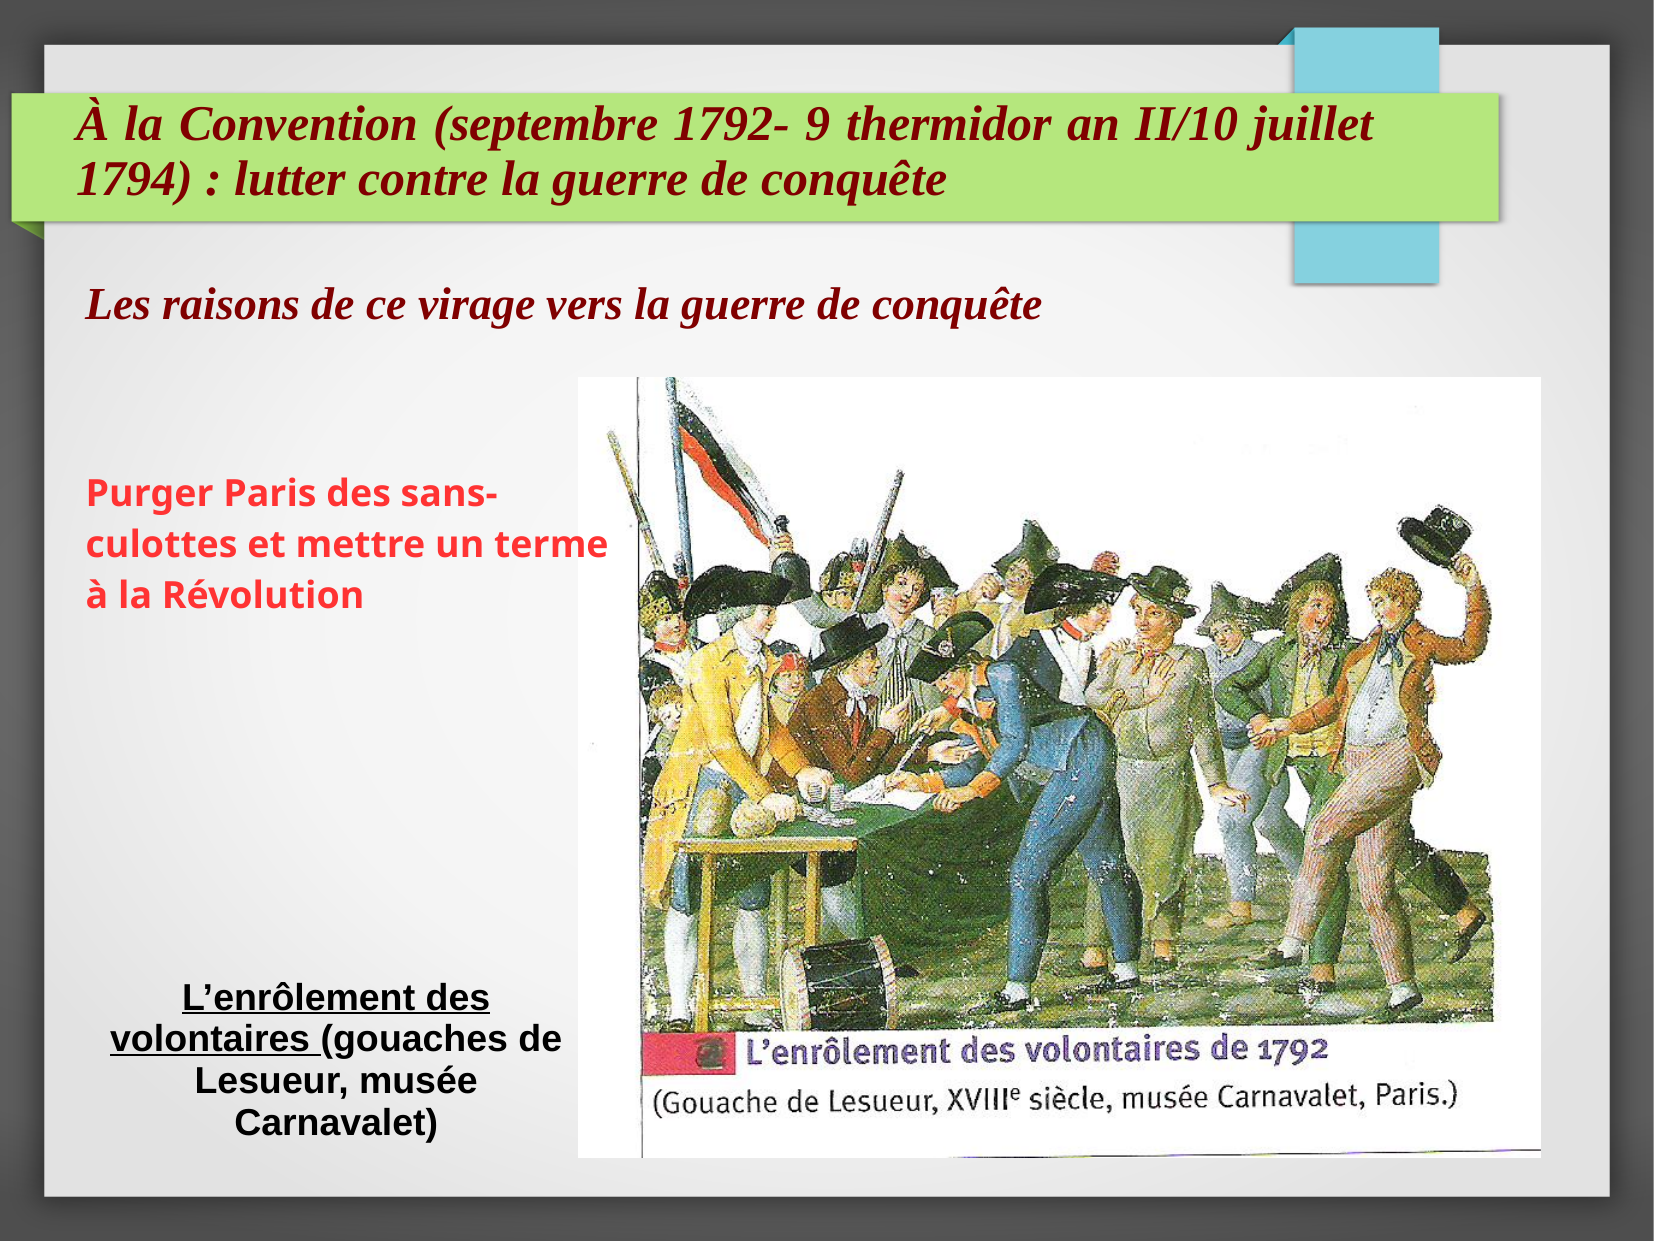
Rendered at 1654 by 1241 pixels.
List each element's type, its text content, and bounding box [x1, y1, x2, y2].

text_box Les raisons de ce virage vers la guerre de conquête [70, 271, 1146, 338]
title À la Convention (septembre 1792- 9 thermidor an II/10 juillet 1794) : lutter contre la guerre de conquête [76, 92, 1376, 211]
text_box L’enrôlement des volontaires (gouaches de Lesueur, musée Carnavalet) [94, 968, 579, 1152]
text_box Purger Paris des sans-culottes et mettre un terme à la Révolution [70, 437, 626, 650]
picture [0, 0, 1654, 1241]
